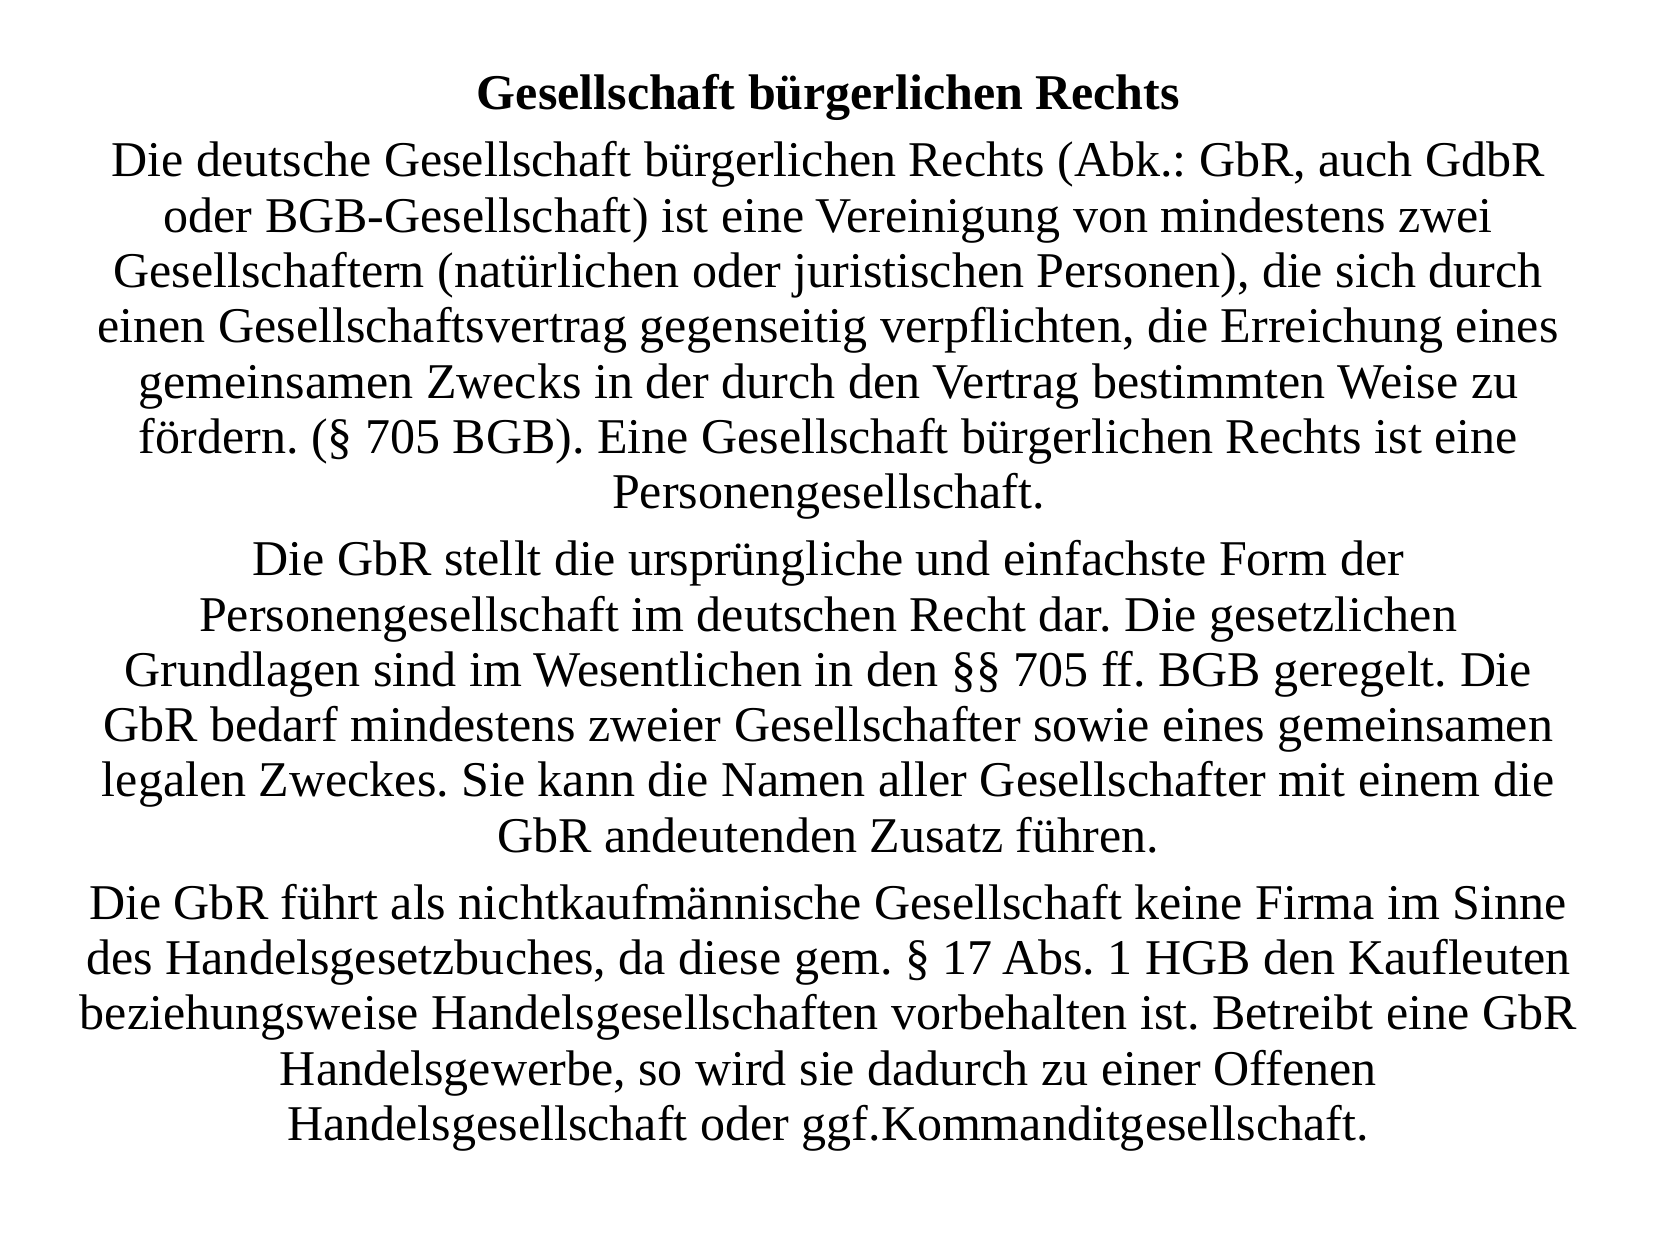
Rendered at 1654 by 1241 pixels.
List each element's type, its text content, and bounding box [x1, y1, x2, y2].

text_box Gesellschaft bürgerlichen Rechts Die deutsche Gesellschaft bürgerlichen Rechts (Abk.: GbR, auch GdbR oder BGB-Gesellschaft) ist eine Vereinigung von mindestens zwei Gesellschaftern (natürlichen oder juristischen Personen), die sich durch einen Gesellschaftsvertrag gegenseitig verpflichten, die Erreichung eines gemeinsamen Zwecks in der durch den Vertrag bestimmten Weise zu fördern. (§ 705 BGB). Eine Gesellschaft bürgerlichen Rechts ist eine Personengesellschaft. Die GbR stellt die ursprüngliche und einfachste Form der Personengesellschaft im deutschen Recht dar. Die gesetzlichen Grundlagen sind im Wesentlichen in den §§ 705 ff. BGB geregelt. Die GbR bedarf mindestens zweier Gesellschafter sowie eines gemeinsamen legalen Zweckes. Sie kann die Namen aller Gesellschafter mit einem die GbR andeutenden Zusatz führen. Die GbR führt als nichtkaufmännische Gesellschaft keine Firma im Sinne des Handelsgesetzbuches, da diese gem. § 17 Abs. 1 HGB den Kaufleuten beziehungsweise Handelsgesellschaften vorbehalten ist. Betreibt eine GbR Handelsgewerbe, so wird sie dadurch zu einer Offenen Handelsgesellschaft oder ggf.Kommanditgesellschaft. [64, 57, 1601, 1159]
